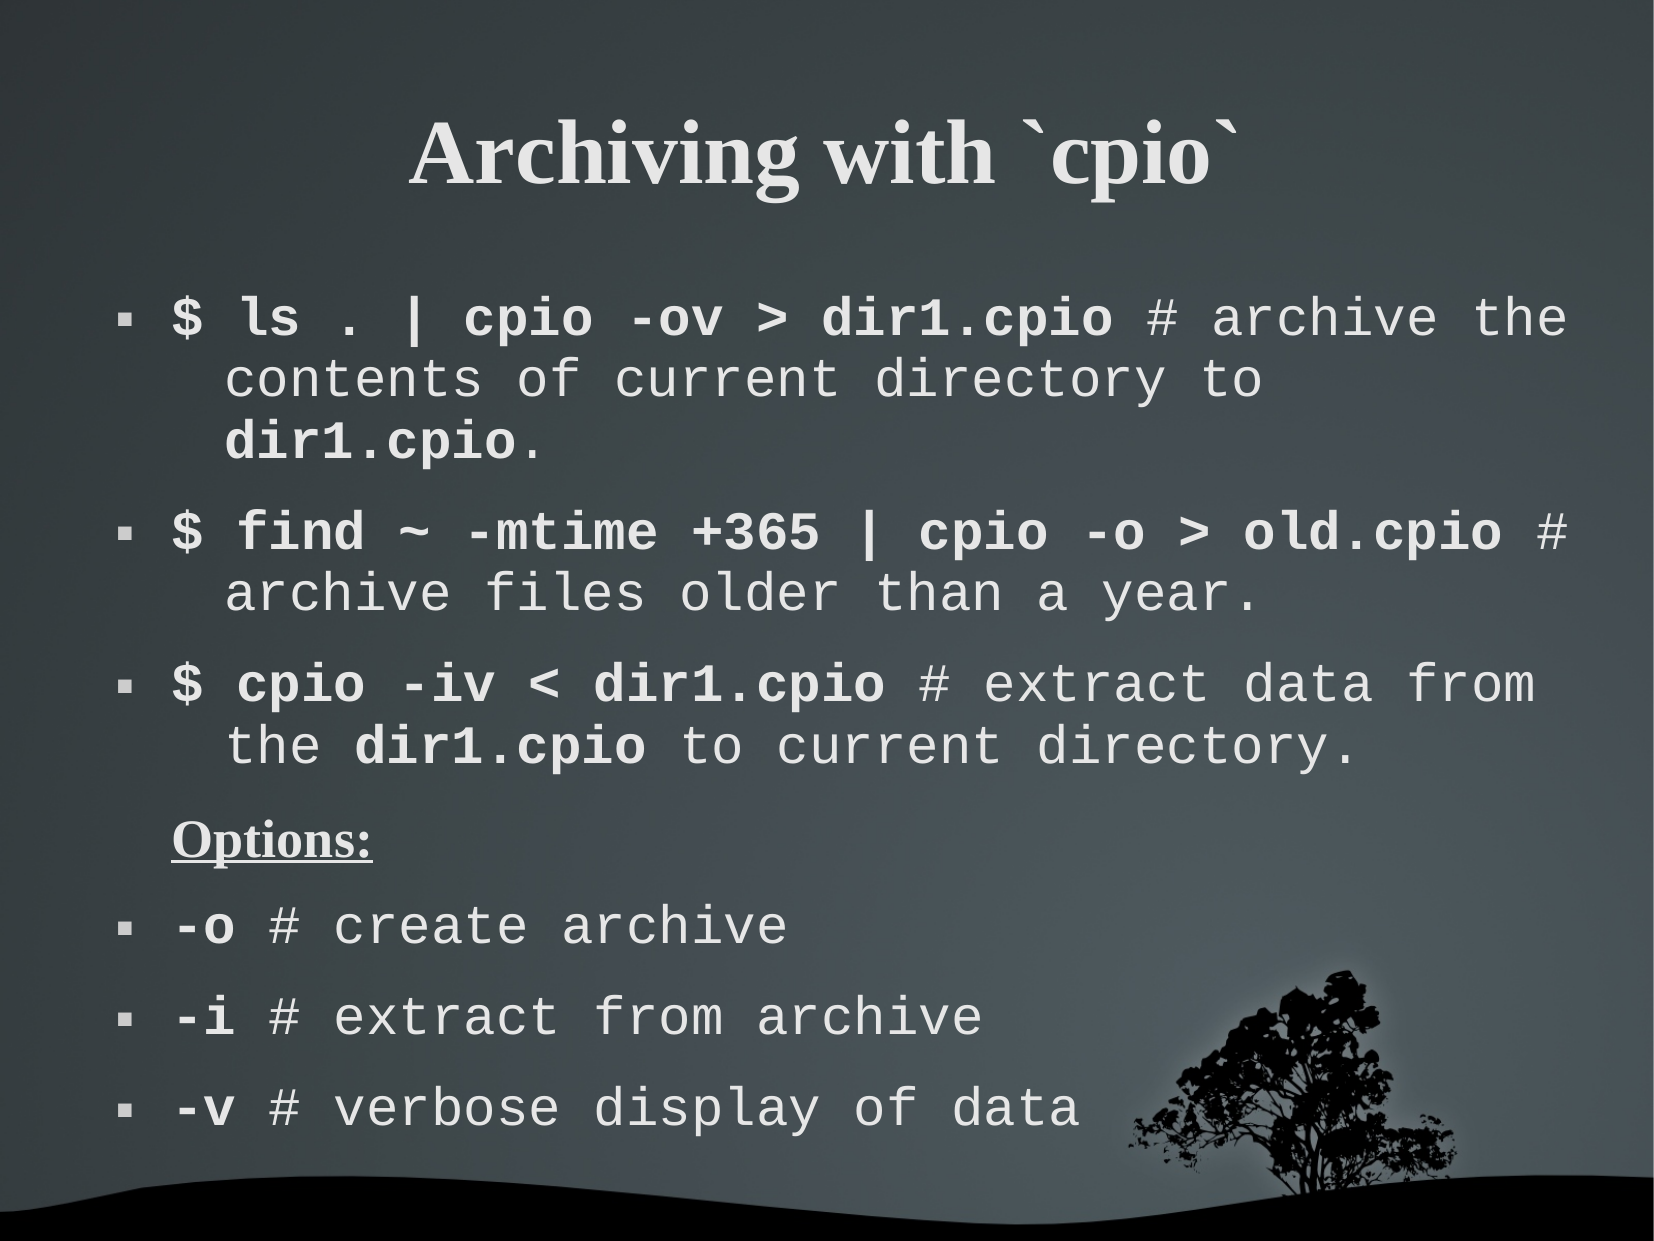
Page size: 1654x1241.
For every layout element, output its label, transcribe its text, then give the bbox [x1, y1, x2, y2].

list $ ls . | cpio -ov > dir1.cpio # archive the contents of current directory to dir1.cpio. $ find ~ -mtime +365 | cpio -o > old.cpio # archive files older than a year. $ cpio -iv < dir1.cpio # extract data from the dir1.cpio to current directory. Options: -o # create archive -i # extract from archive -v # verbose display of data [82, 290, 1571, 1241]
picture [0, 0, 1654, 1241]
title Archiving with `cpio` [82, 49, 1571, 257]
